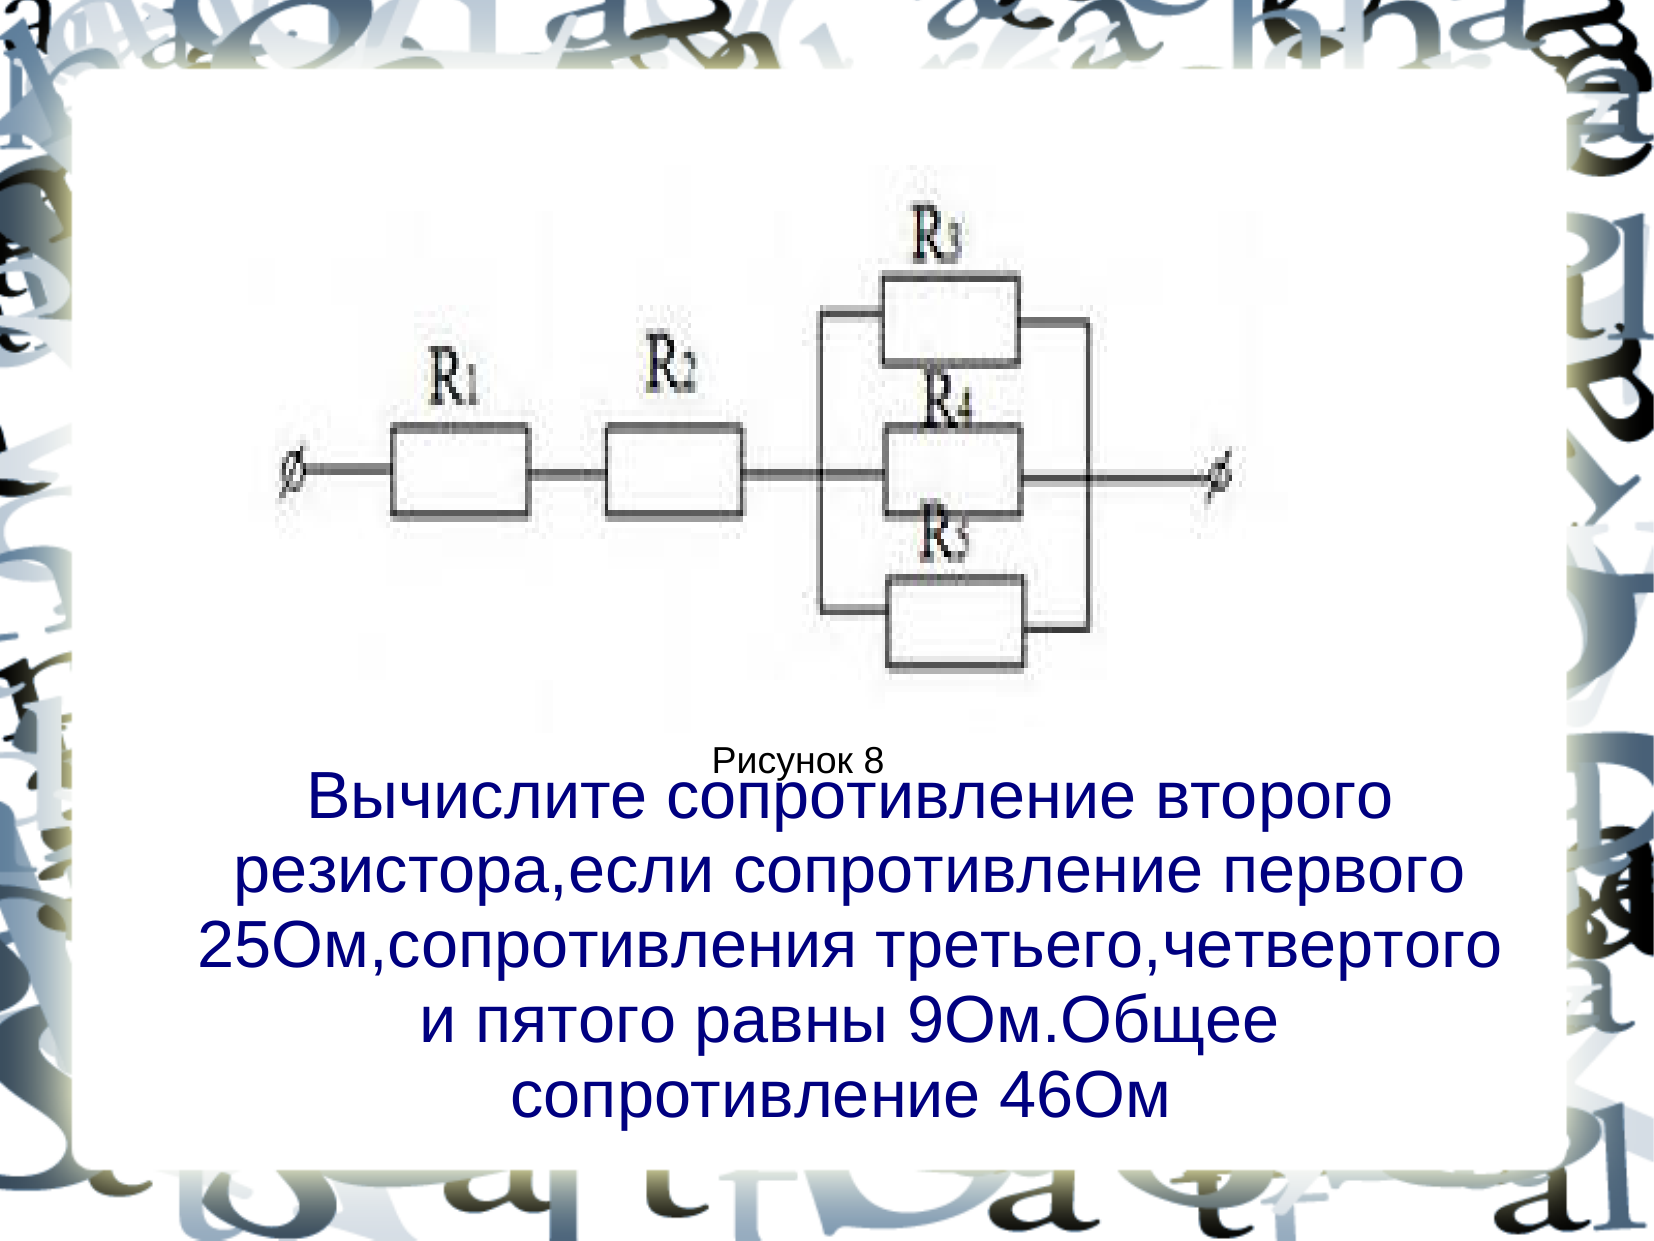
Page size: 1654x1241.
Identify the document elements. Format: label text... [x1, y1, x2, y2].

picture [0, 0, 1654, 1241]
title Вычислите сопротивление второго резистора,если сопротивление первого 25Ом,сопротивления третьего,четвертого и пятого равны 9Ом.Общее сопротивление 46Ом [188, 757, 1512, 1132]
text_box Рисунок 8 [696, 733, 899, 757]
